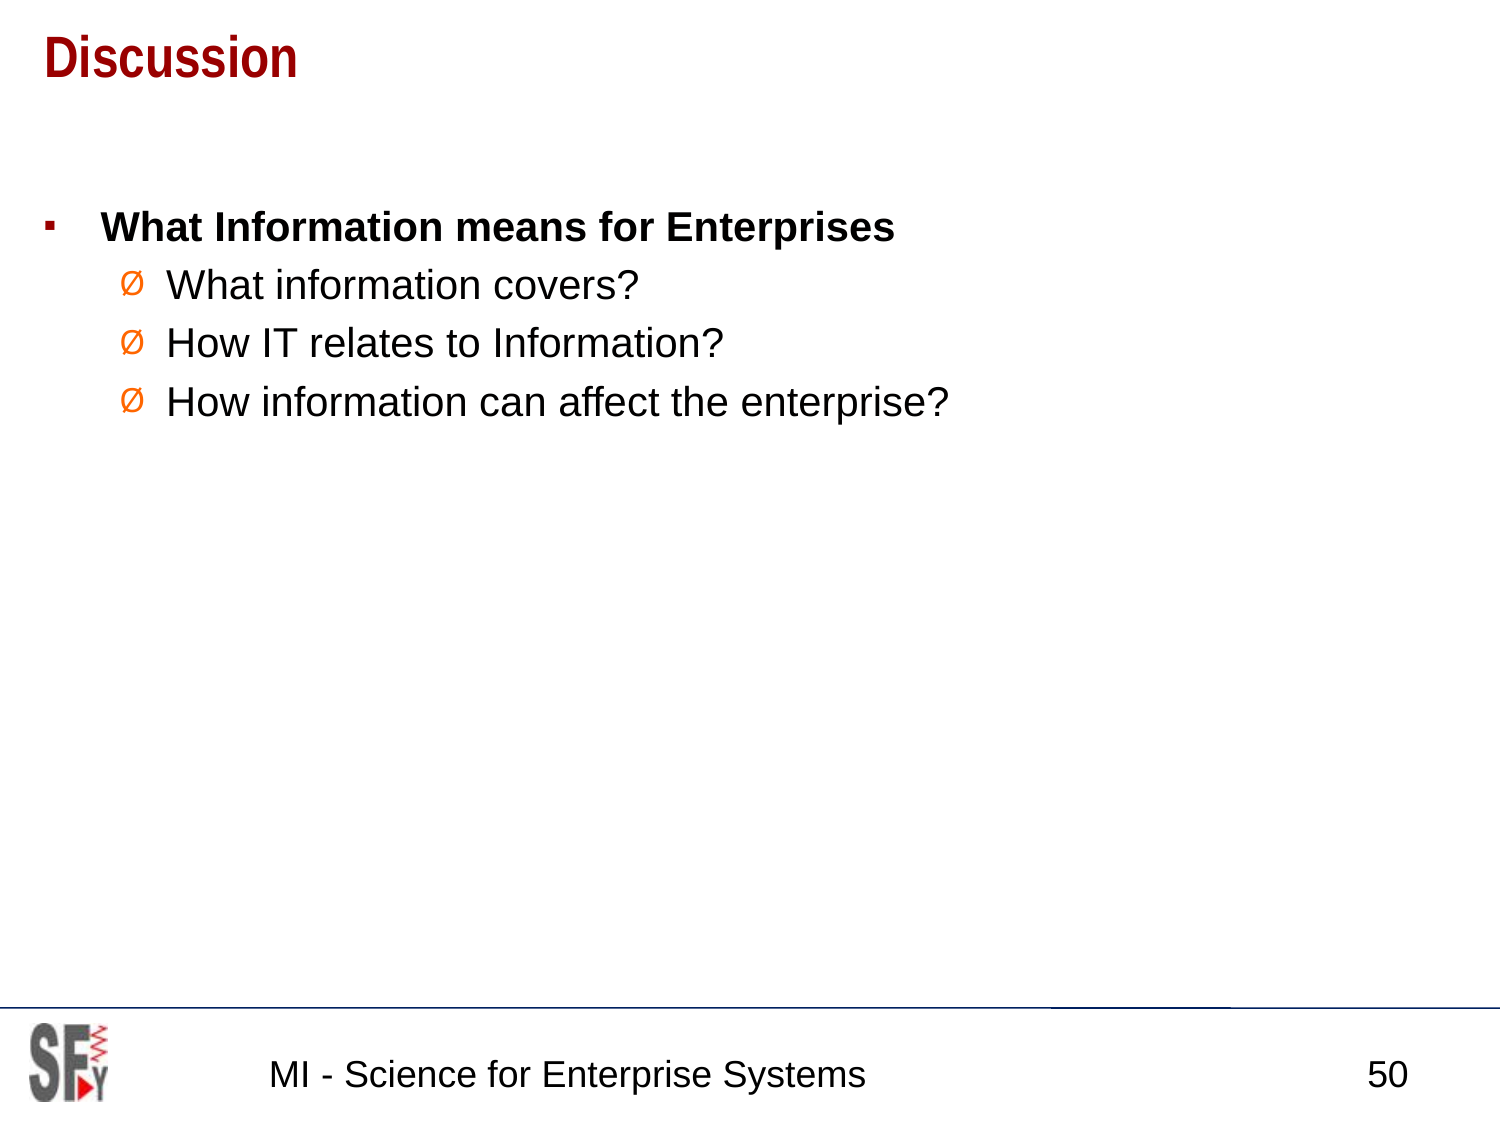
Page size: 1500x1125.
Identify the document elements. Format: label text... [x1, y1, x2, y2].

slide_number <numéro> [1352, 1034, 1490, 1103]
list What Information means for Enterprises What information covers? How IT relates to Information? How information can affect the enterprise? [29, 184, 1471, 988]
picture [29, 1023, 108, 1102]
footer MI - Science for Enterprise Systems [253, 1034, 1336, 1103]
title Discussion [29, 12, 1471, 138]
